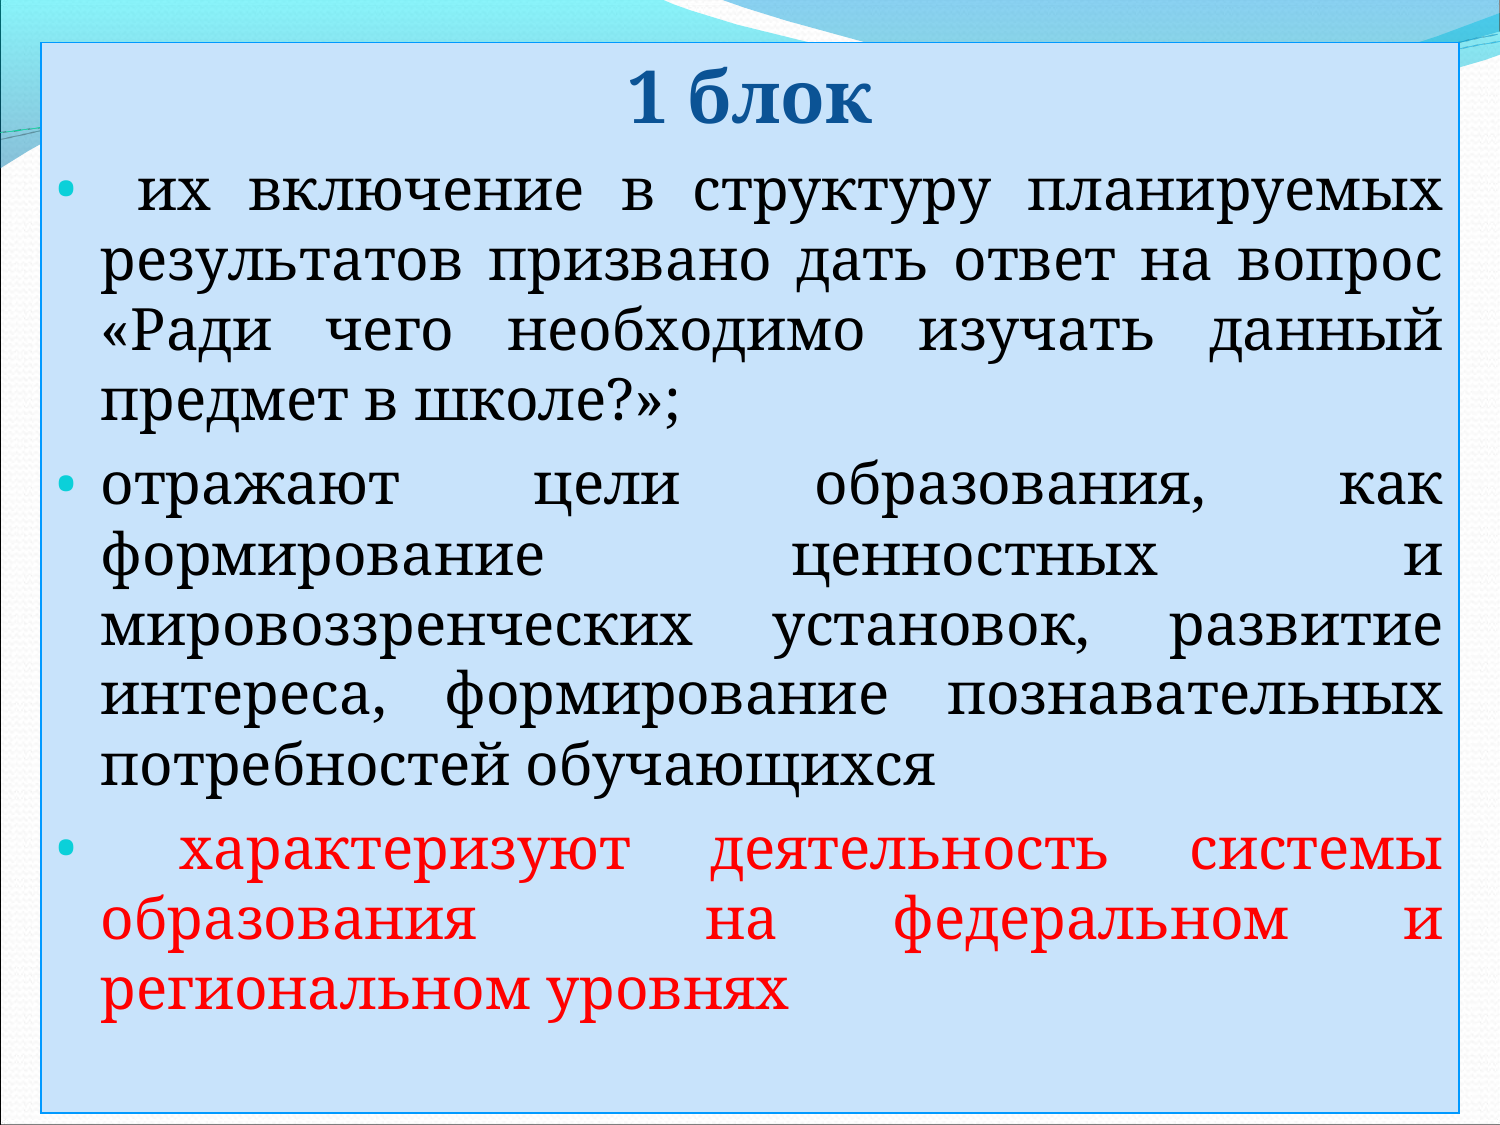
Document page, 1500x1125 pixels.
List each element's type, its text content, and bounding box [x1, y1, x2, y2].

picture [0, 0, 1500, 1125]
list 1 блок их включение в структуру планируемых результатов призвано дать ответ на вопрос «Ради чего необходимо изучать данный предмет в школе?»; отражают цели образования, как формирование ценностных и мировоззренческих установок, развитие интереса, формирование познавательных потребностей обучающихся характеризуют деятельность системы образования на федеральном и региональном уровнях [41, 42, 1459, 1083]
